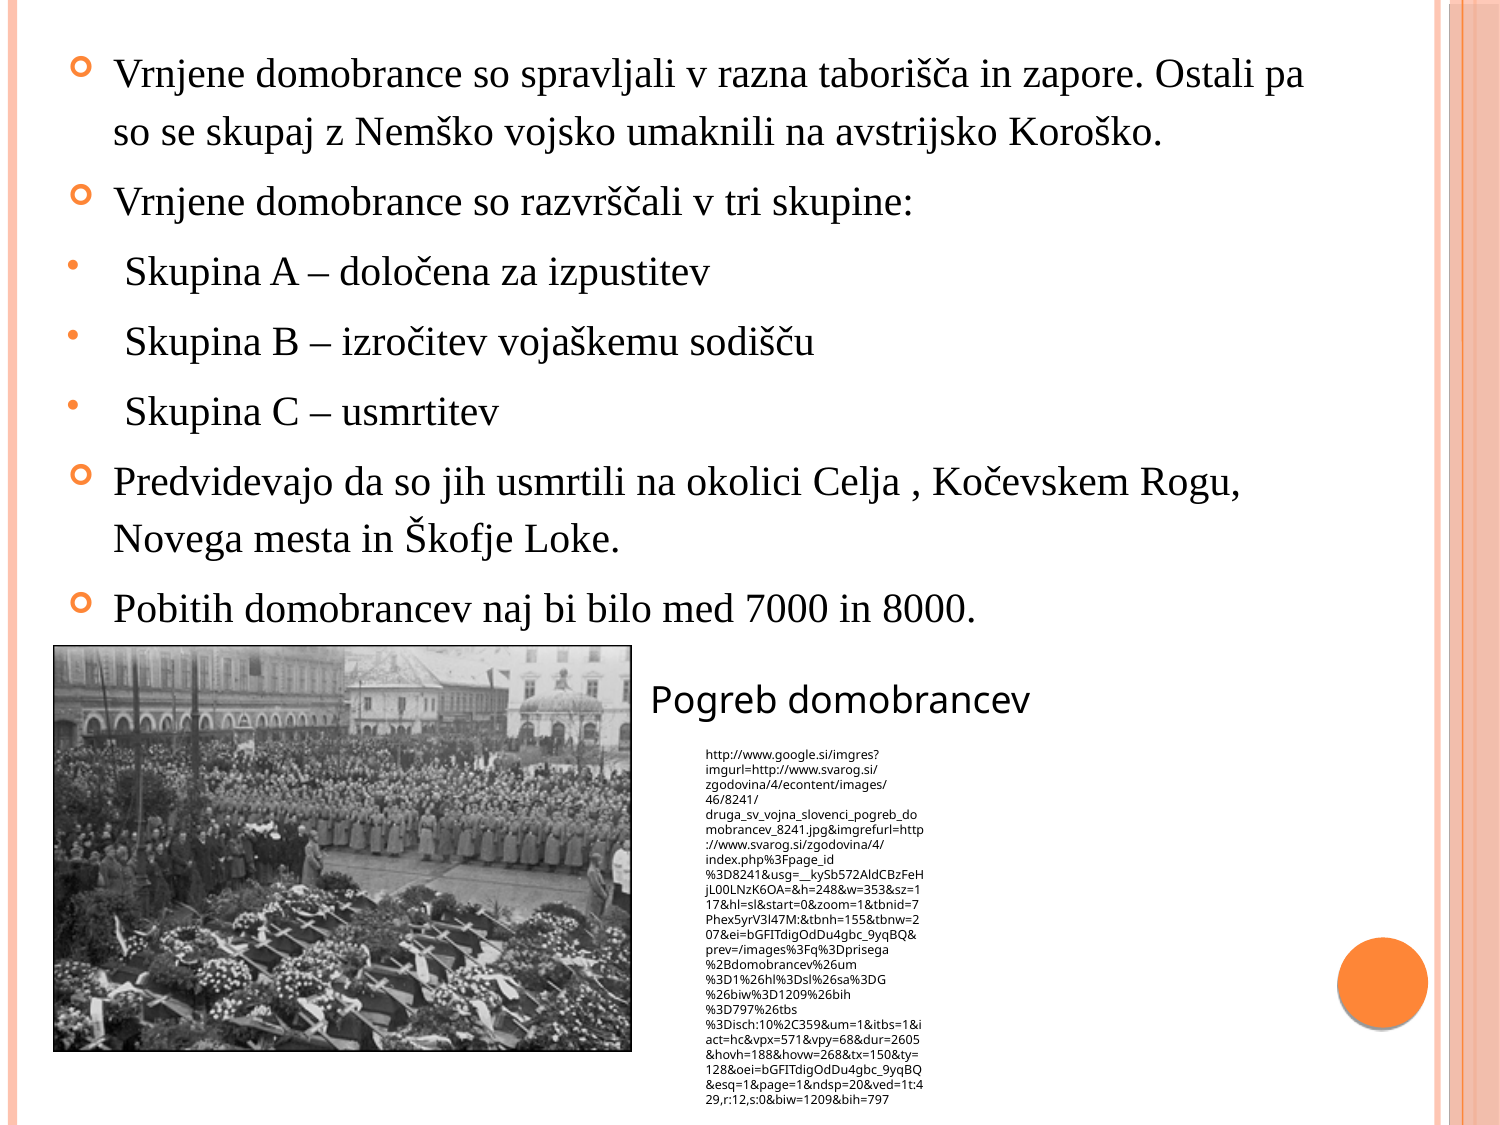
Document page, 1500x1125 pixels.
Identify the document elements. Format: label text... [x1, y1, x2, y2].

list Vrnjene domobrance so spravljali v razna taborišča in zapore. Ostali pa so se skupaj z Nemško vojsko umaknili na avstrijsko Koroško. Vrnjene domobrance so razvrščali v tri skupine: Skupina A – določena za izpustitev Skupina B – izročitev vojaškemu sodišču Skupina C – usmrtitev Predvidevajo da so jih usmrtili na okolici Celja , Kočevskem Rogu, Novega mesta in Škofje Loke. Pobitih domobrancev naj bi bilo med 7000 in 8000. [53, 31, 1353, 480]
text_box http://www.google.si/imgres?imgurl=http://www.svarog.si/zgodovina/4/econtent/images/46/8241/druga_sv_vojna_slovenci_pogreb_domobrancev_8241.jpg&imgrefurl=http://www.svarog.si/zgodovina/4/index.php%3Fpage_id%3D8241&usg=__kySb572AldCBzFeHjL00LNzK6OA=&h=248&w=353&sz=117&hl=sl&start=0&zoom=1&tbnid=7Phex5yrV3l47M:&tbnh=155&tbnw=207&ei=bGFITdigOdDu4gbc_9yqBQ&prev=/images%3Fq%3Dprisega%2Bdomobrancev%26um%3D1%26hl%3Dsl%26sa%3DG%26biw%3D1209%26bih%3D797%26tbs%3Disch:10%2C359&um=1&itbs=1&iact=hc&vpx=571&vpy=68&dur=2605&hovh=188&hovw=268&tx=150&ty=128&oei=bGFITdigOdDu4gbc_9yqBQ&esq=1&page=1&ndsp=20&ved=1t:429,r:12,s:0&biw=1209&bih=797 [690, 739, 939, 1115]
text_box Pogreb domobrancev [635, 668, 1046, 729]
picture [53, 645, 632, 1052]
